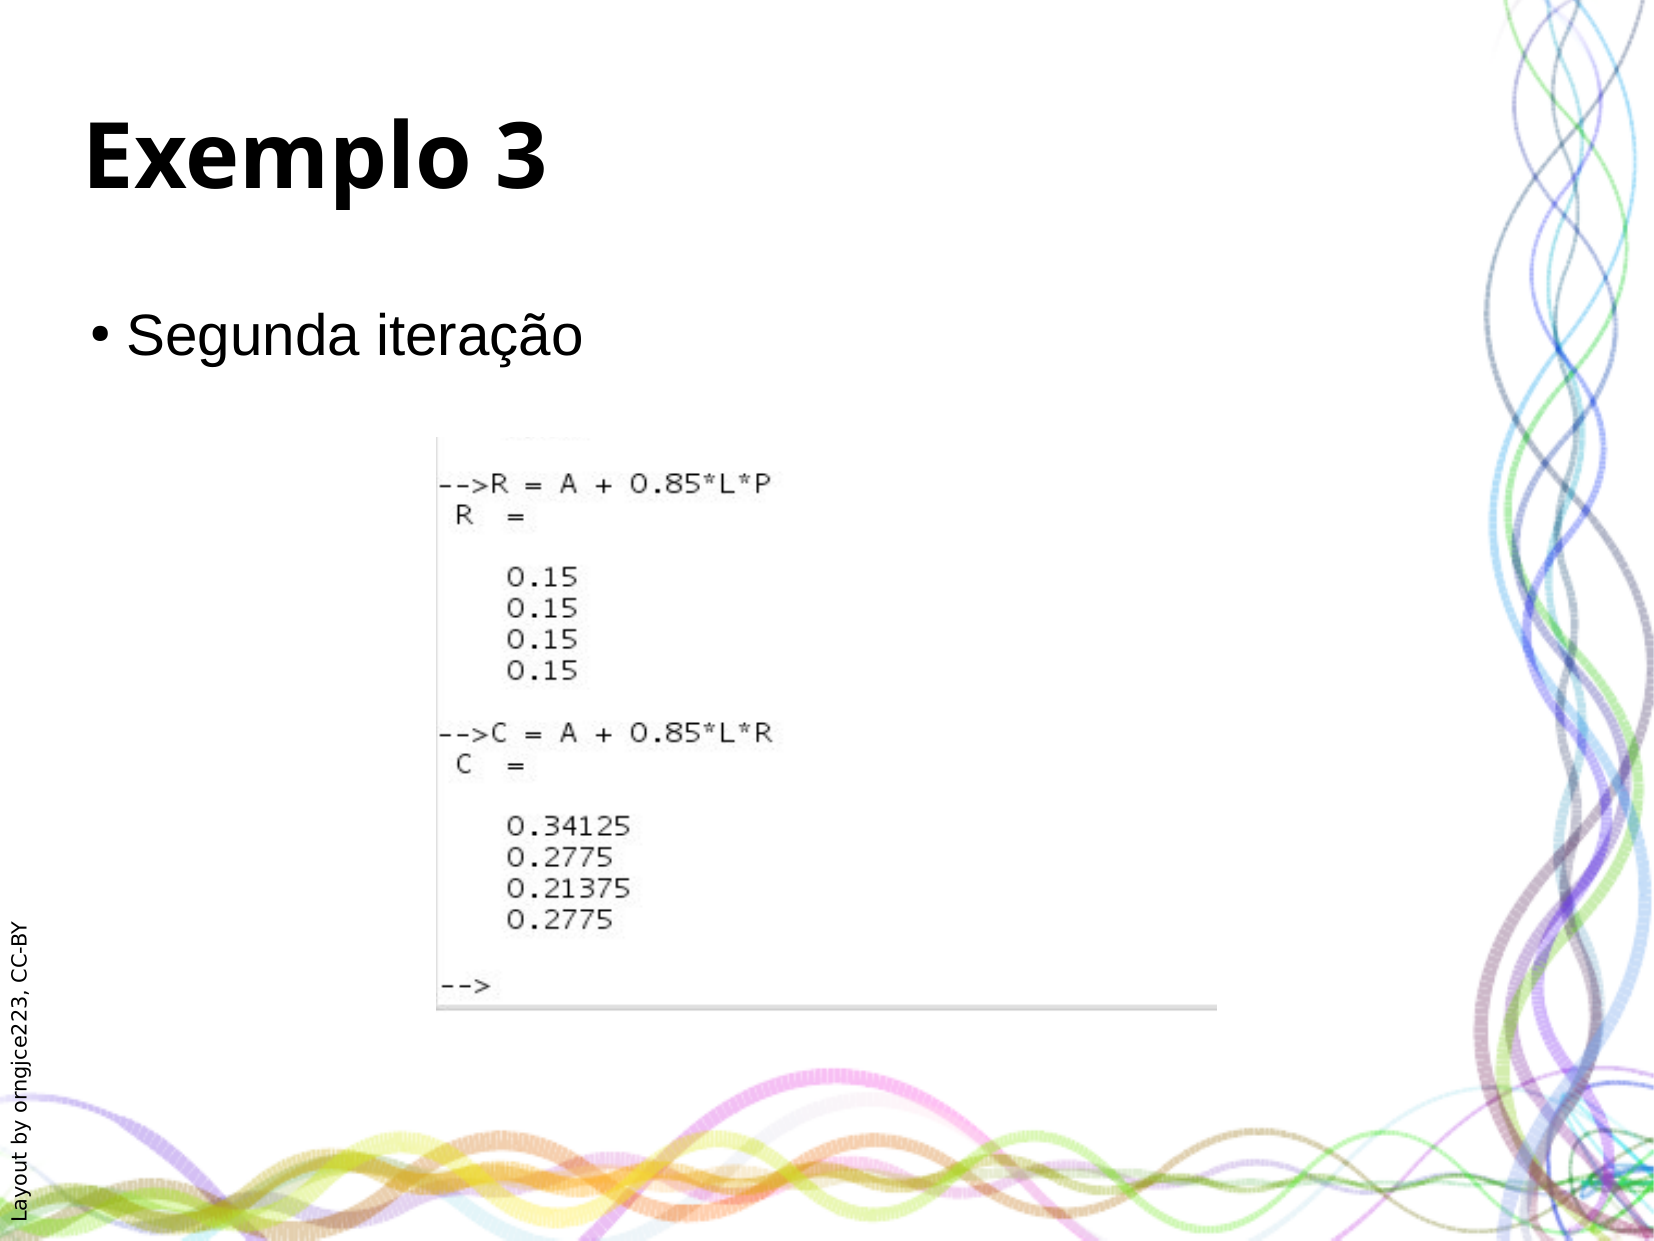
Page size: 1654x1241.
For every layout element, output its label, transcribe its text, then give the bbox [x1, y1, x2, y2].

text_box Segunda iteração [75, 295, 1276, 376]
title Exemplo 3 [82, 49, 1571, 257]
picture [0, 0, 1654, 1241]
